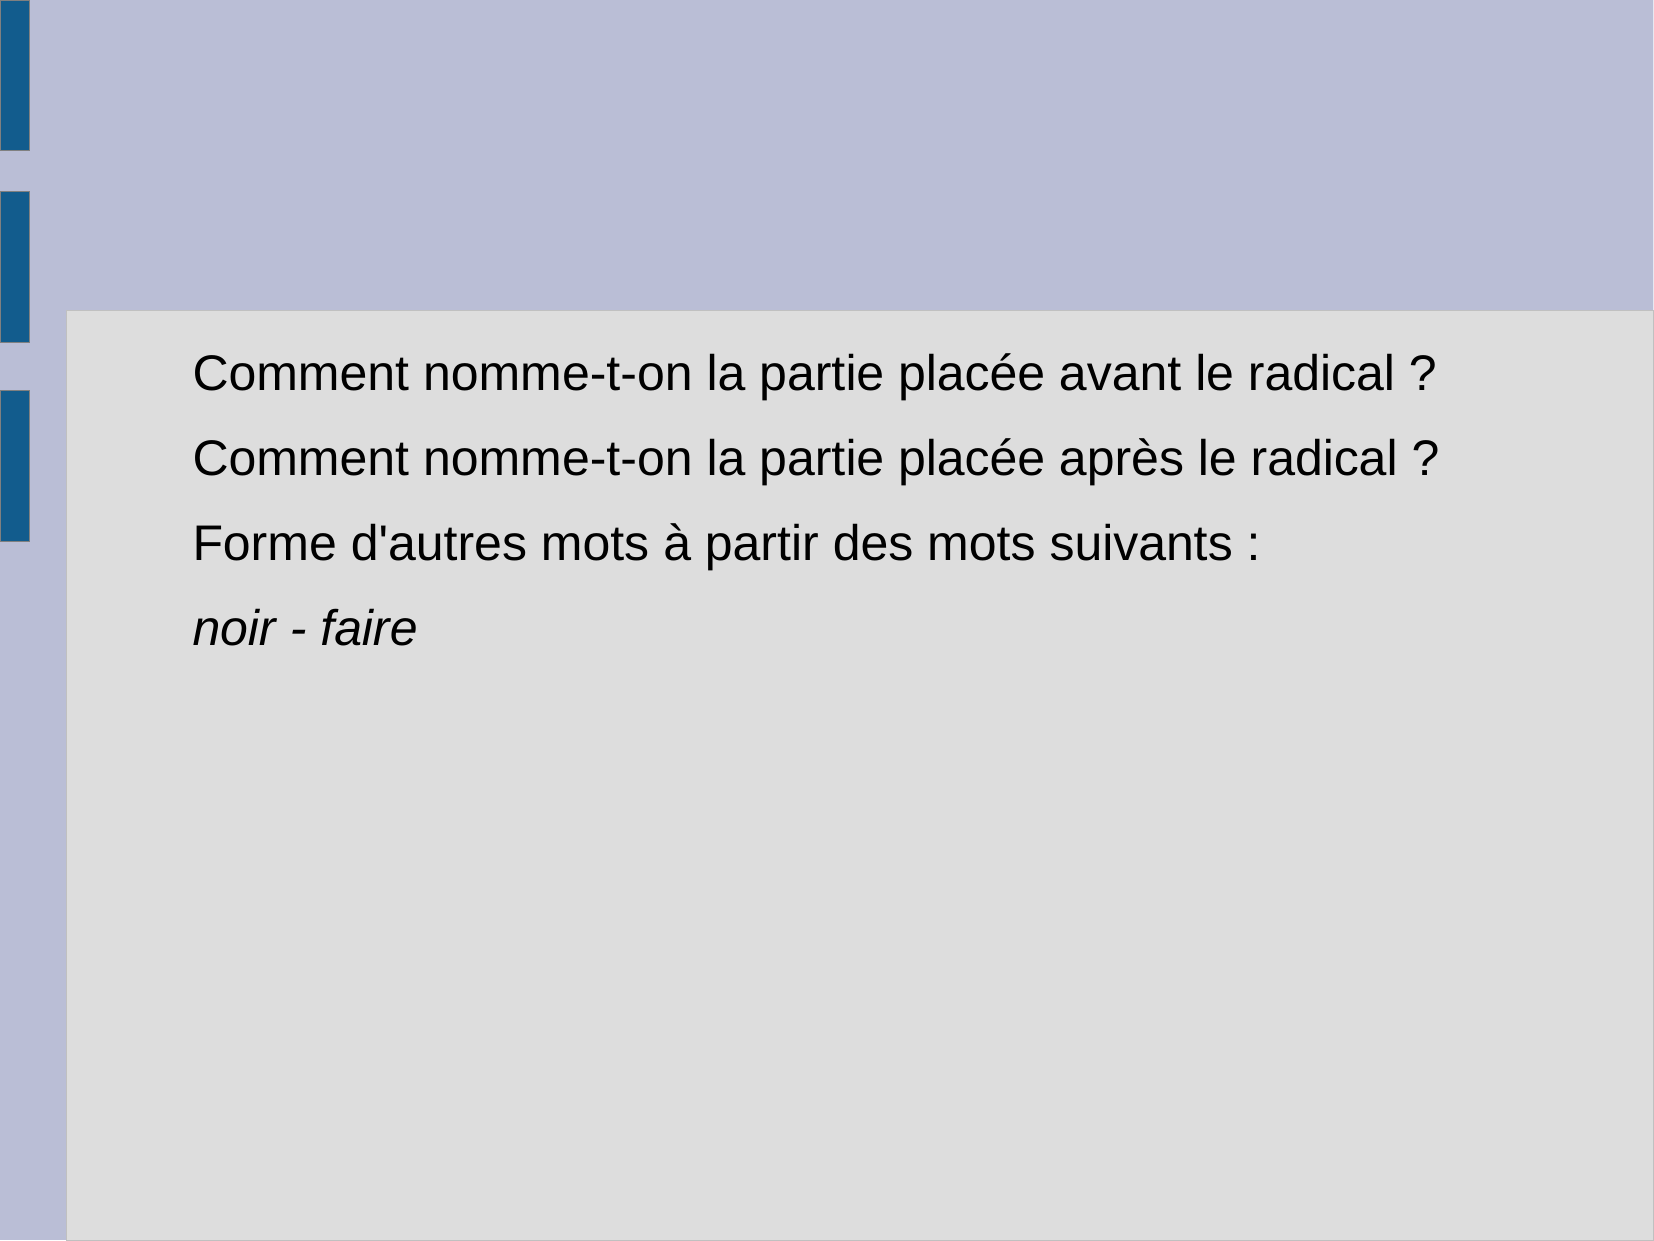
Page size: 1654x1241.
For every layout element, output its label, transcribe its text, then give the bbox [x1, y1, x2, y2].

list Comment nomme-t-on la partie placée avant le radical ? Comment nomme-t-on la partie placée après le radical ? Forme d'autres mots à partir des mots suivants : noir - faire [121, 344, 1534, 1127]
